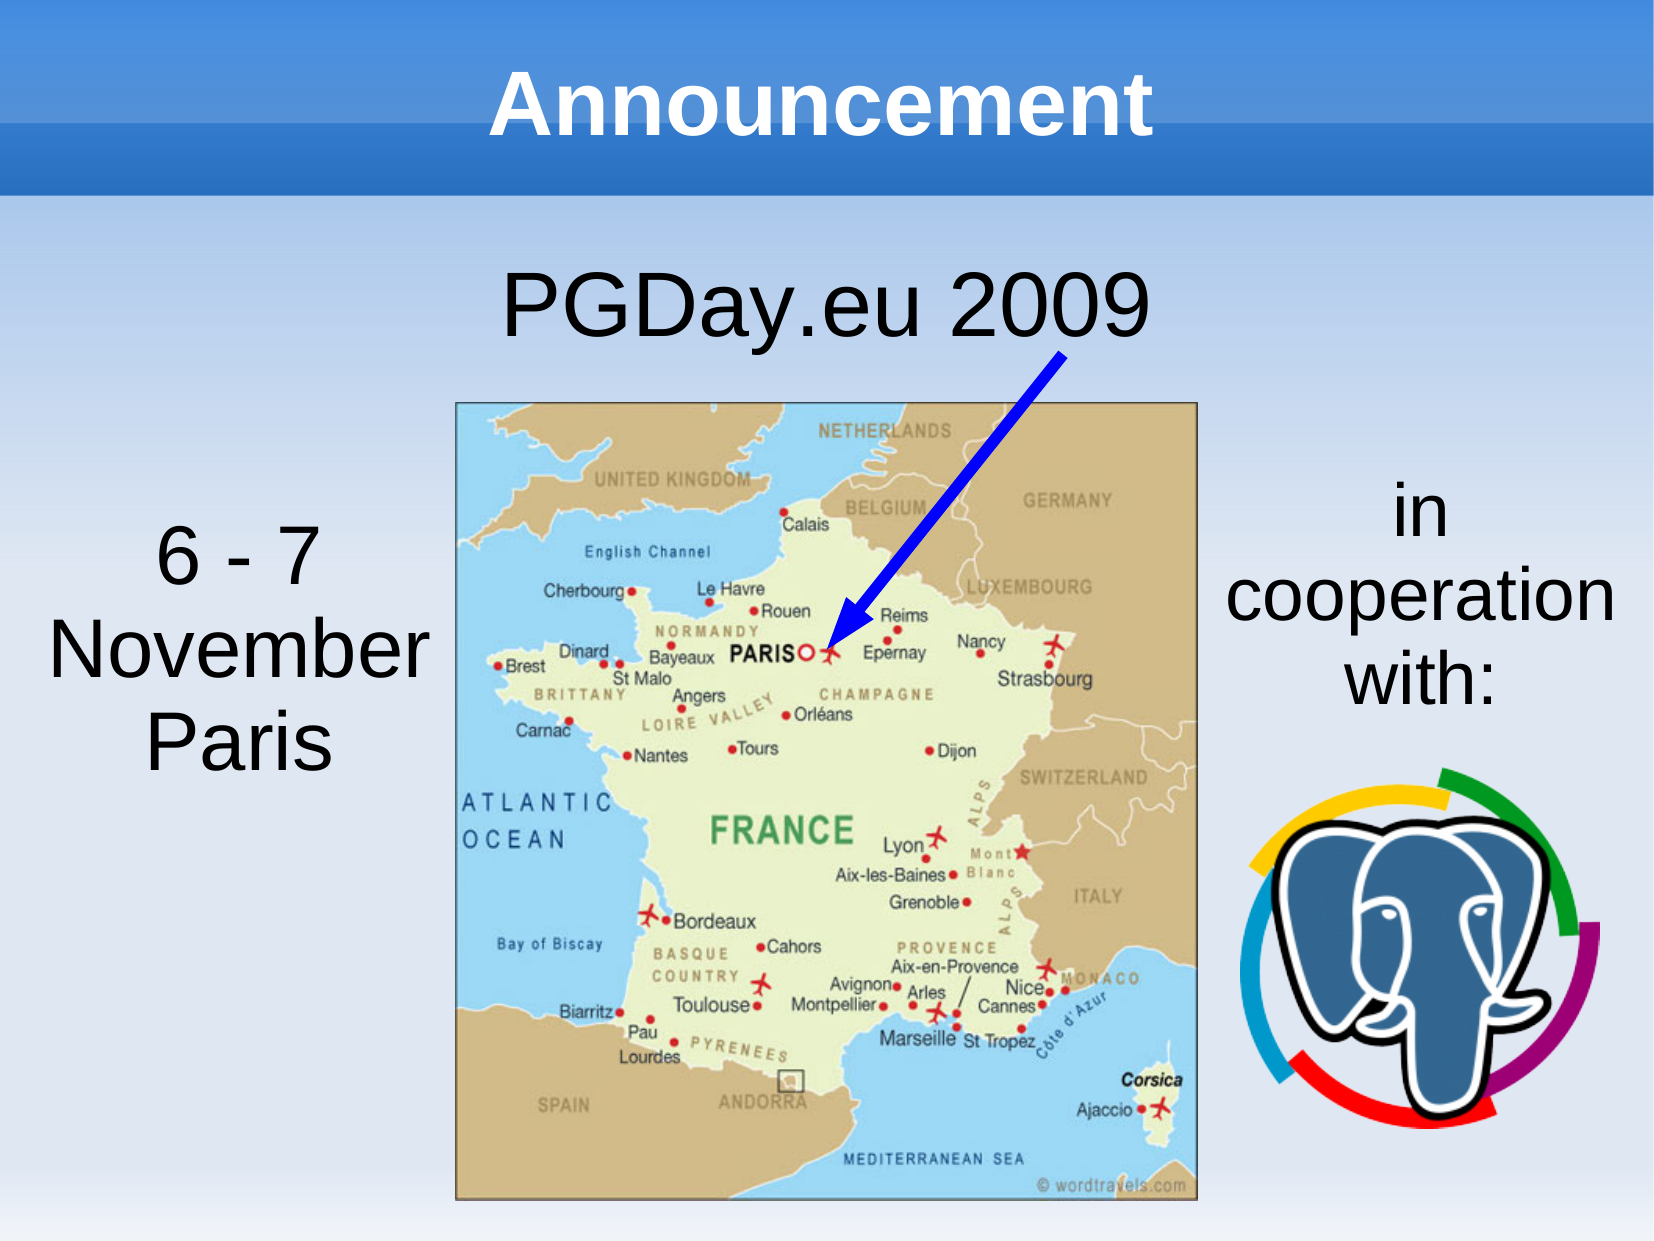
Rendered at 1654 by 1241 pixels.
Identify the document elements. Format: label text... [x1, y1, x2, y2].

text_box 6 - 7 November Paris [17, 501, 461, 796]
text_box PGDay.eu 2009 [485, 245, 1168, 364]
title Announcement [76, 7, 1565, 200]
text_box in cooperation with: [1210, 460, 1654, 728]
picture [0, 0, 1654, 1241]
